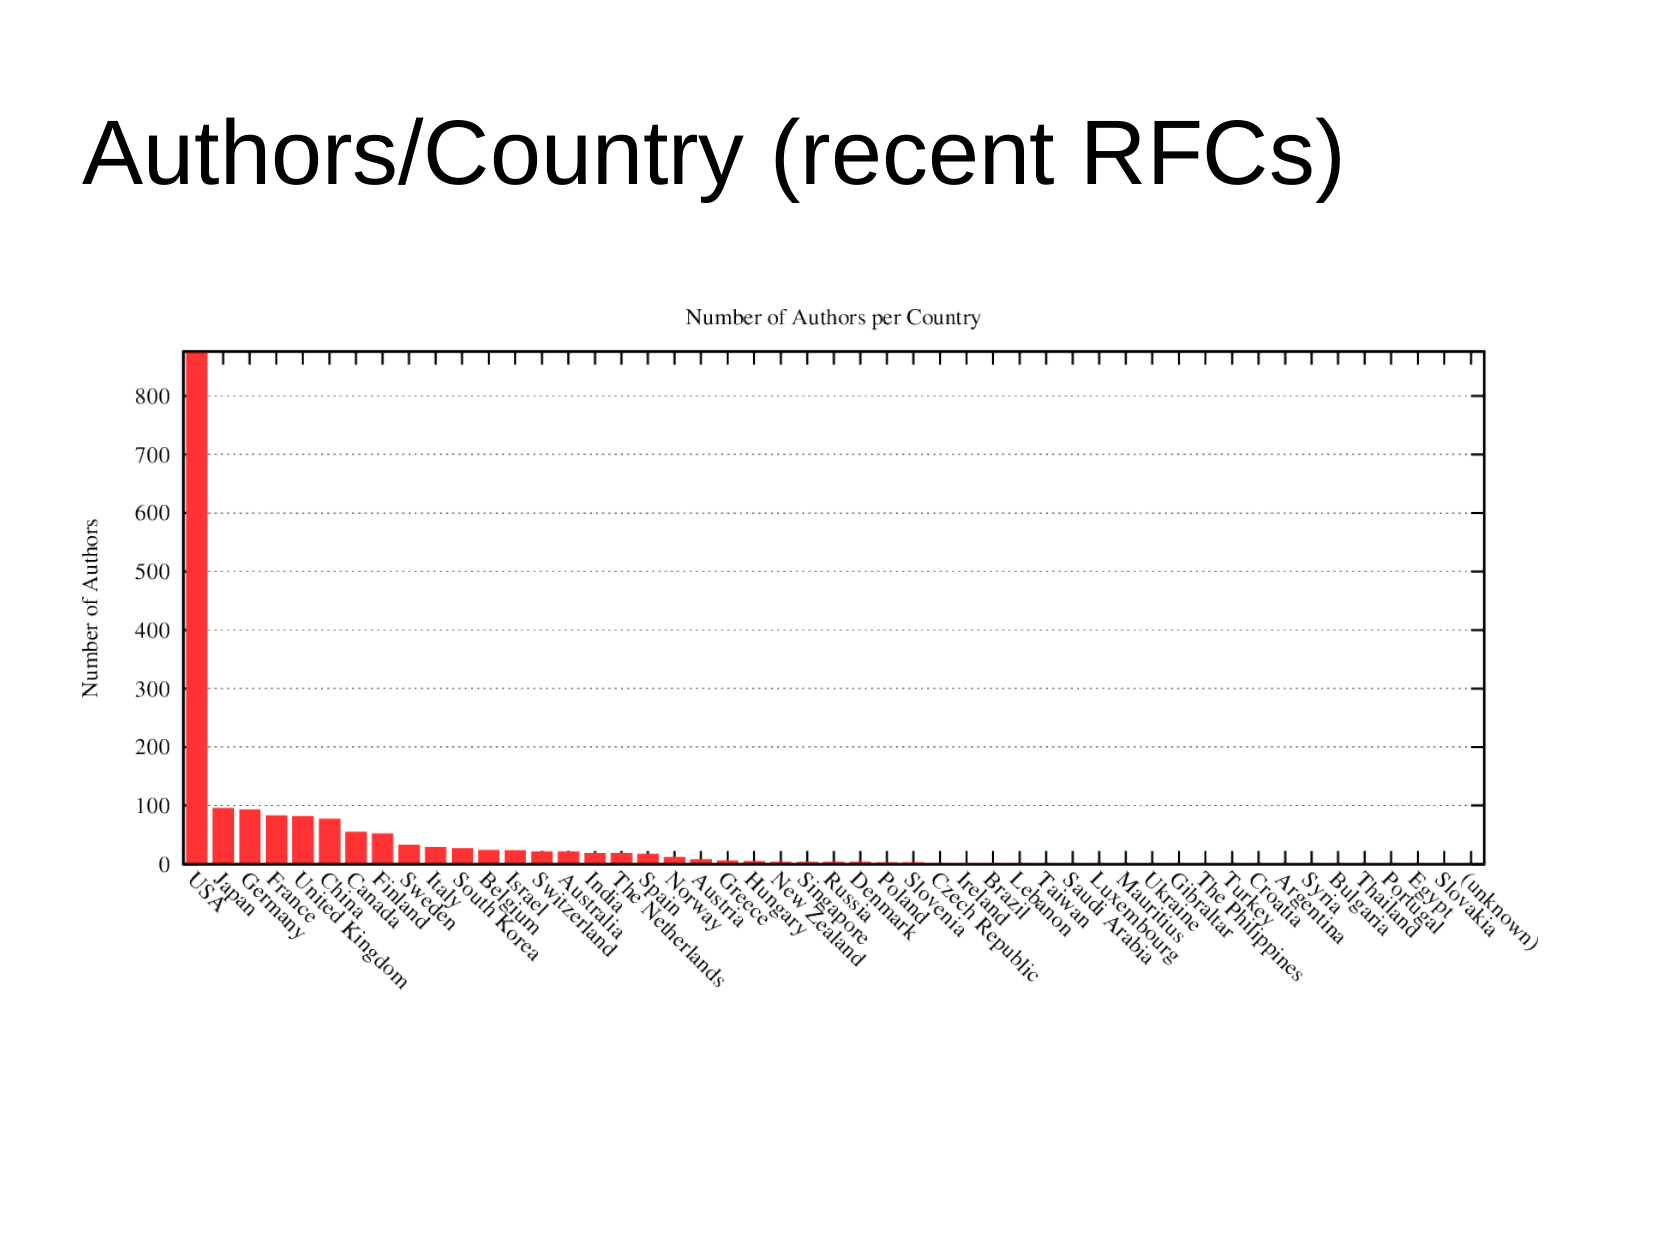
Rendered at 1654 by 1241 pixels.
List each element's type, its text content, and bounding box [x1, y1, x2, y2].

title Authors/Country (recent RFCs) [82, 49, 1571, 257]
picture [82, 309, 1538, 991]
